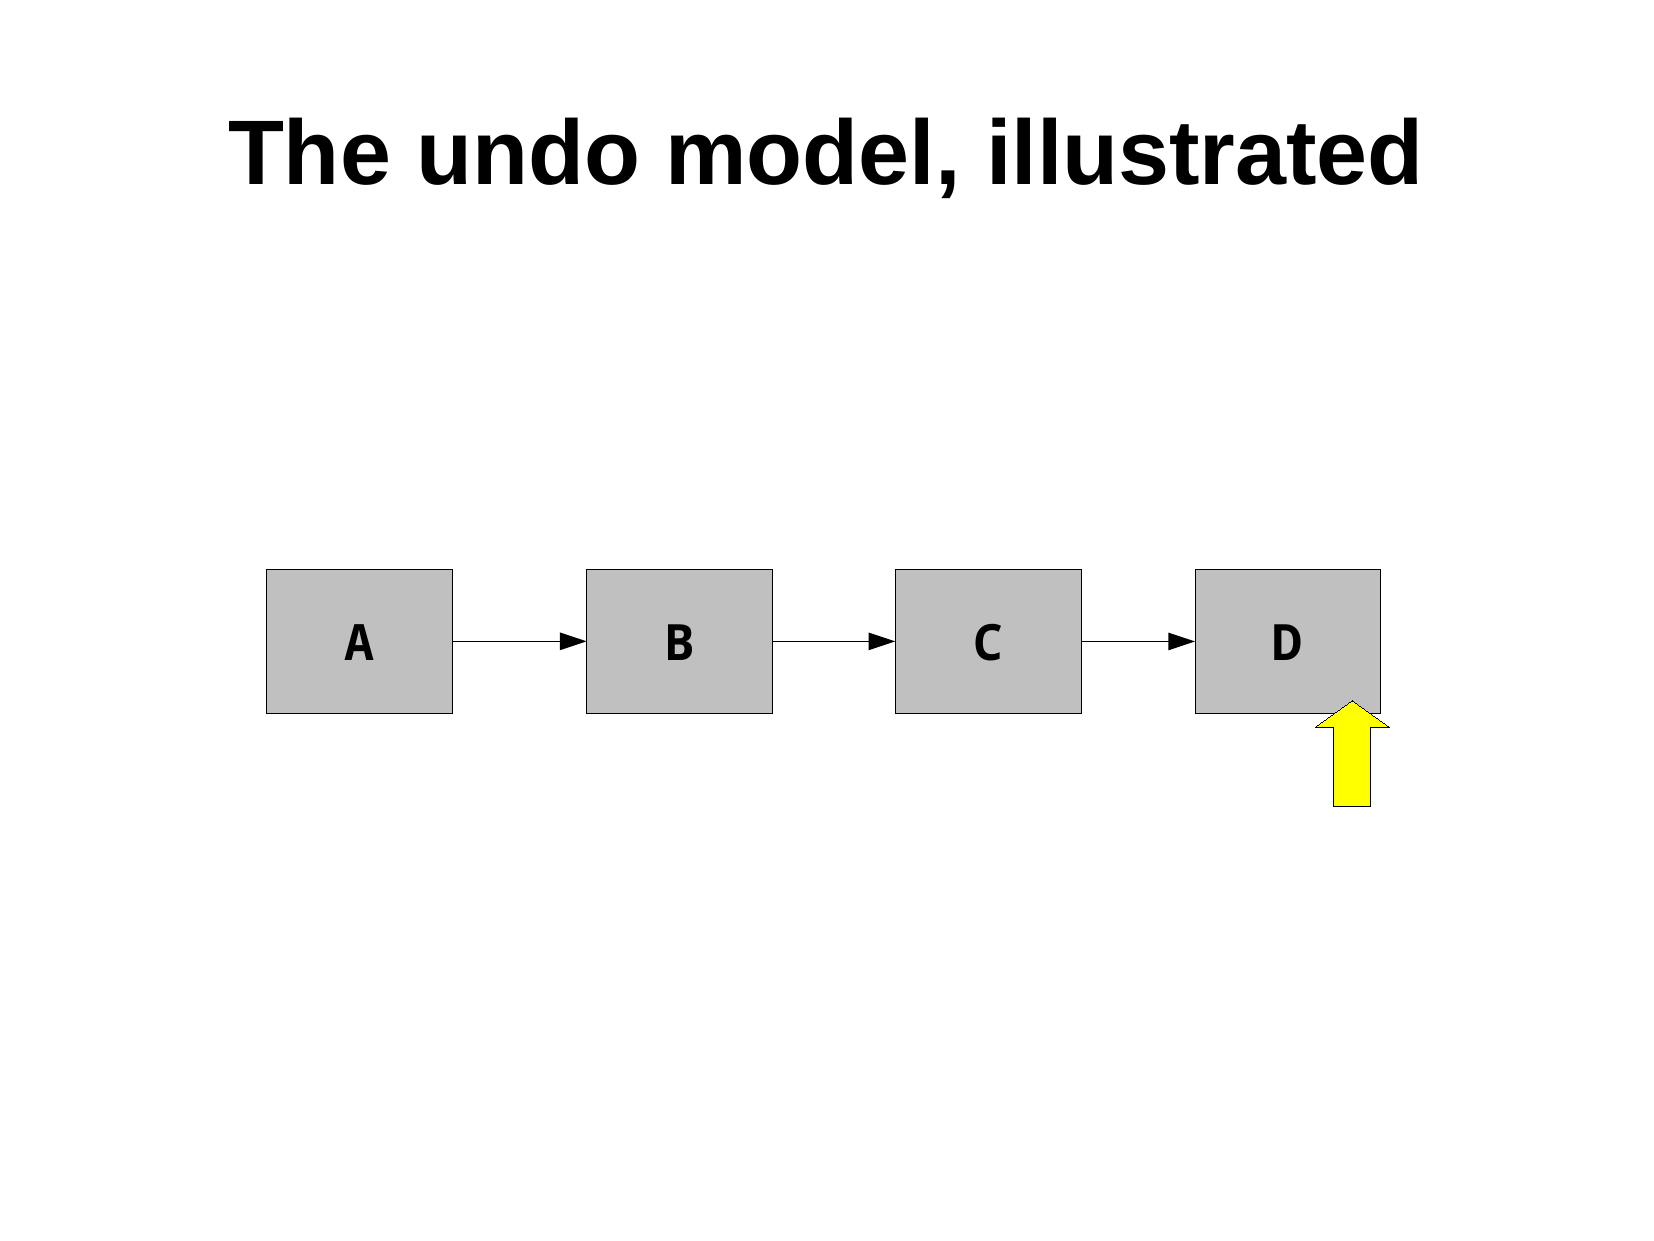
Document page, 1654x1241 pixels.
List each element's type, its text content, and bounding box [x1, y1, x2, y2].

text_box [1315, 700, 1390, 807]
title The undo model, illustrated [82, 49, 1571, 257]
text_box A [266, 569, 453, 714]
text_box D [1195, 569, 1381, 714]
text_box C [895, 569, 1082, 714]
text_box B [586, 569, 773, 714]
